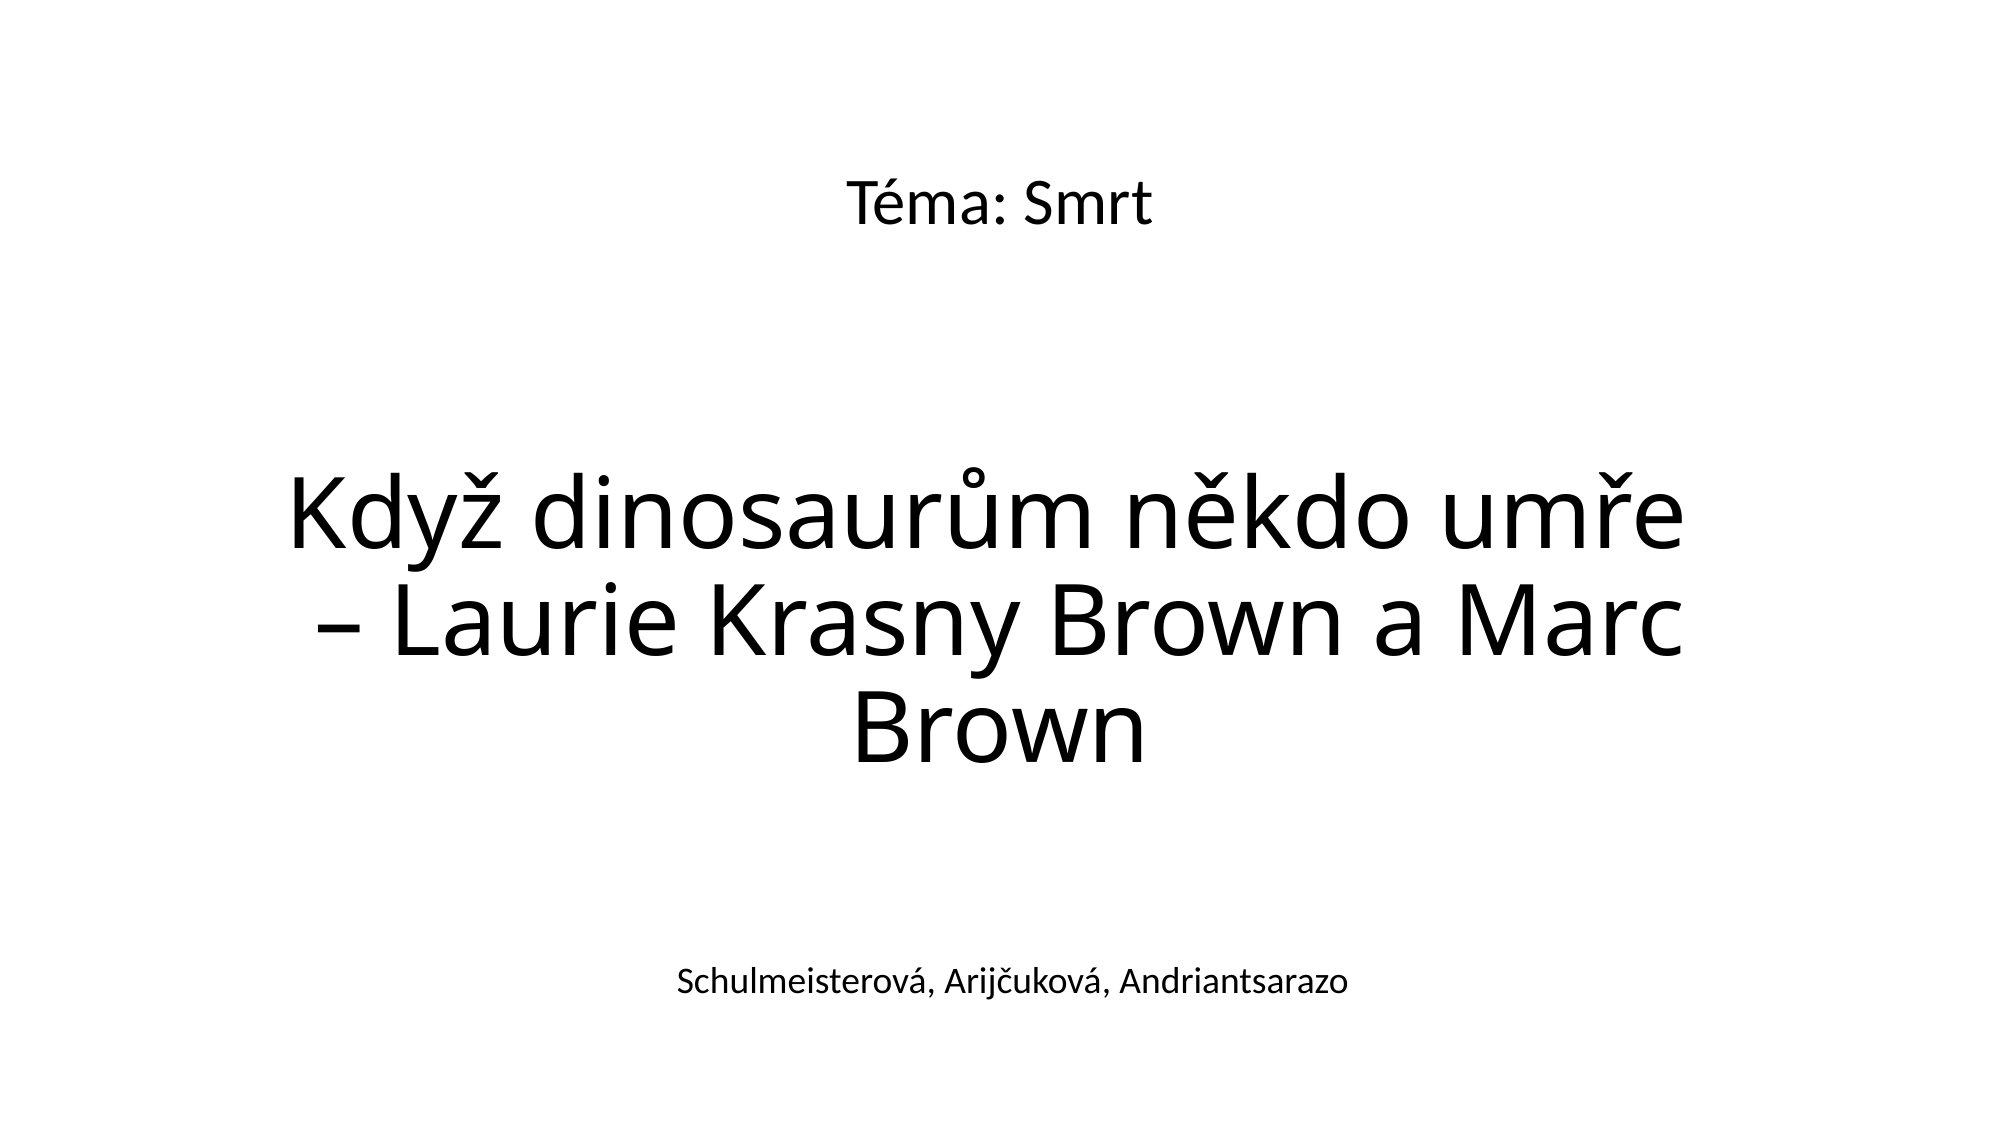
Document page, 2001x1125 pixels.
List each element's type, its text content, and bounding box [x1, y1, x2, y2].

title Když dinosaurům někdo umře – Laurie Krasny Brown a Marc Brown [249, 432, 1750, 792]
text_box Schulmeisterová, Arijčuková, Andriantsarazo [661, 948, 1773, 1055]
subtitle Téma: Smrt [249, 159, 1750, 432]
